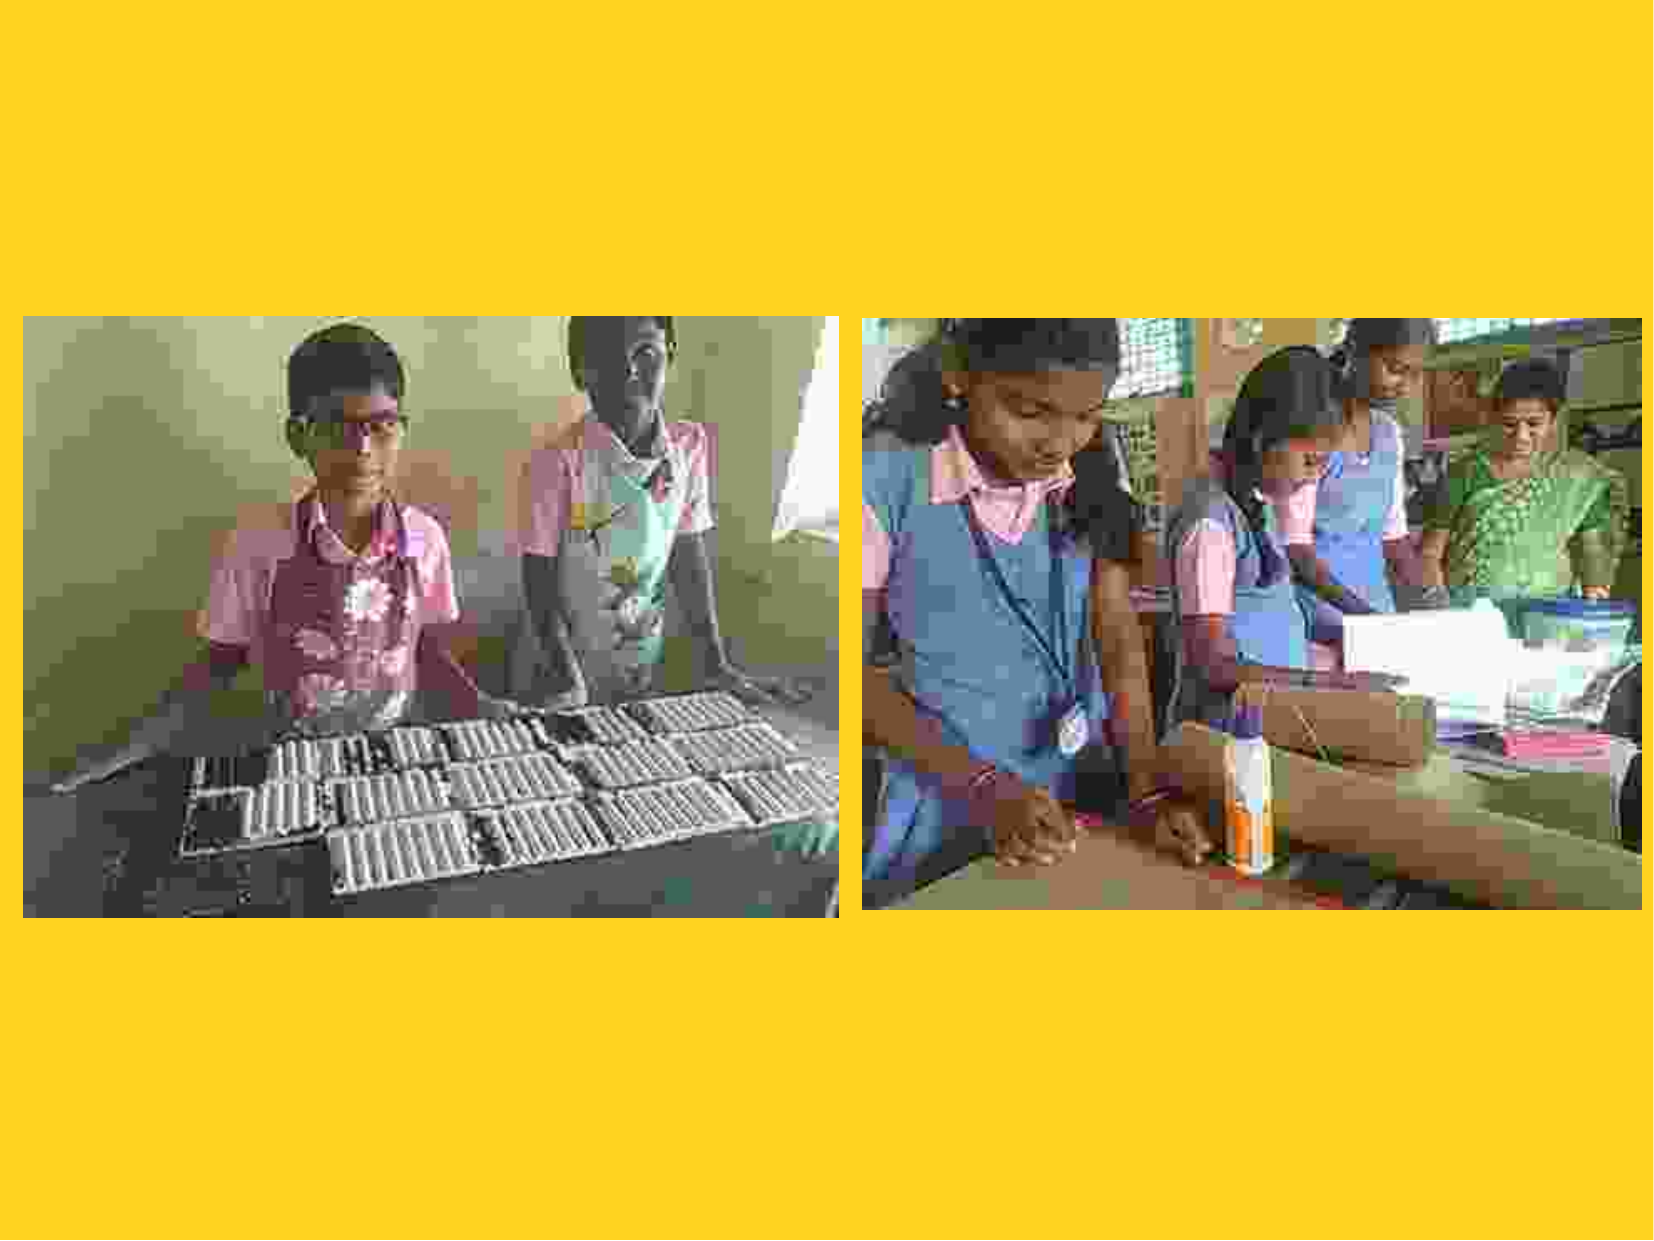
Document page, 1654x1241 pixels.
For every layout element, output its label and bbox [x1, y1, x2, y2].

picture [23, 316, 839, 918]
picture [862, 318, 1642, 910]
